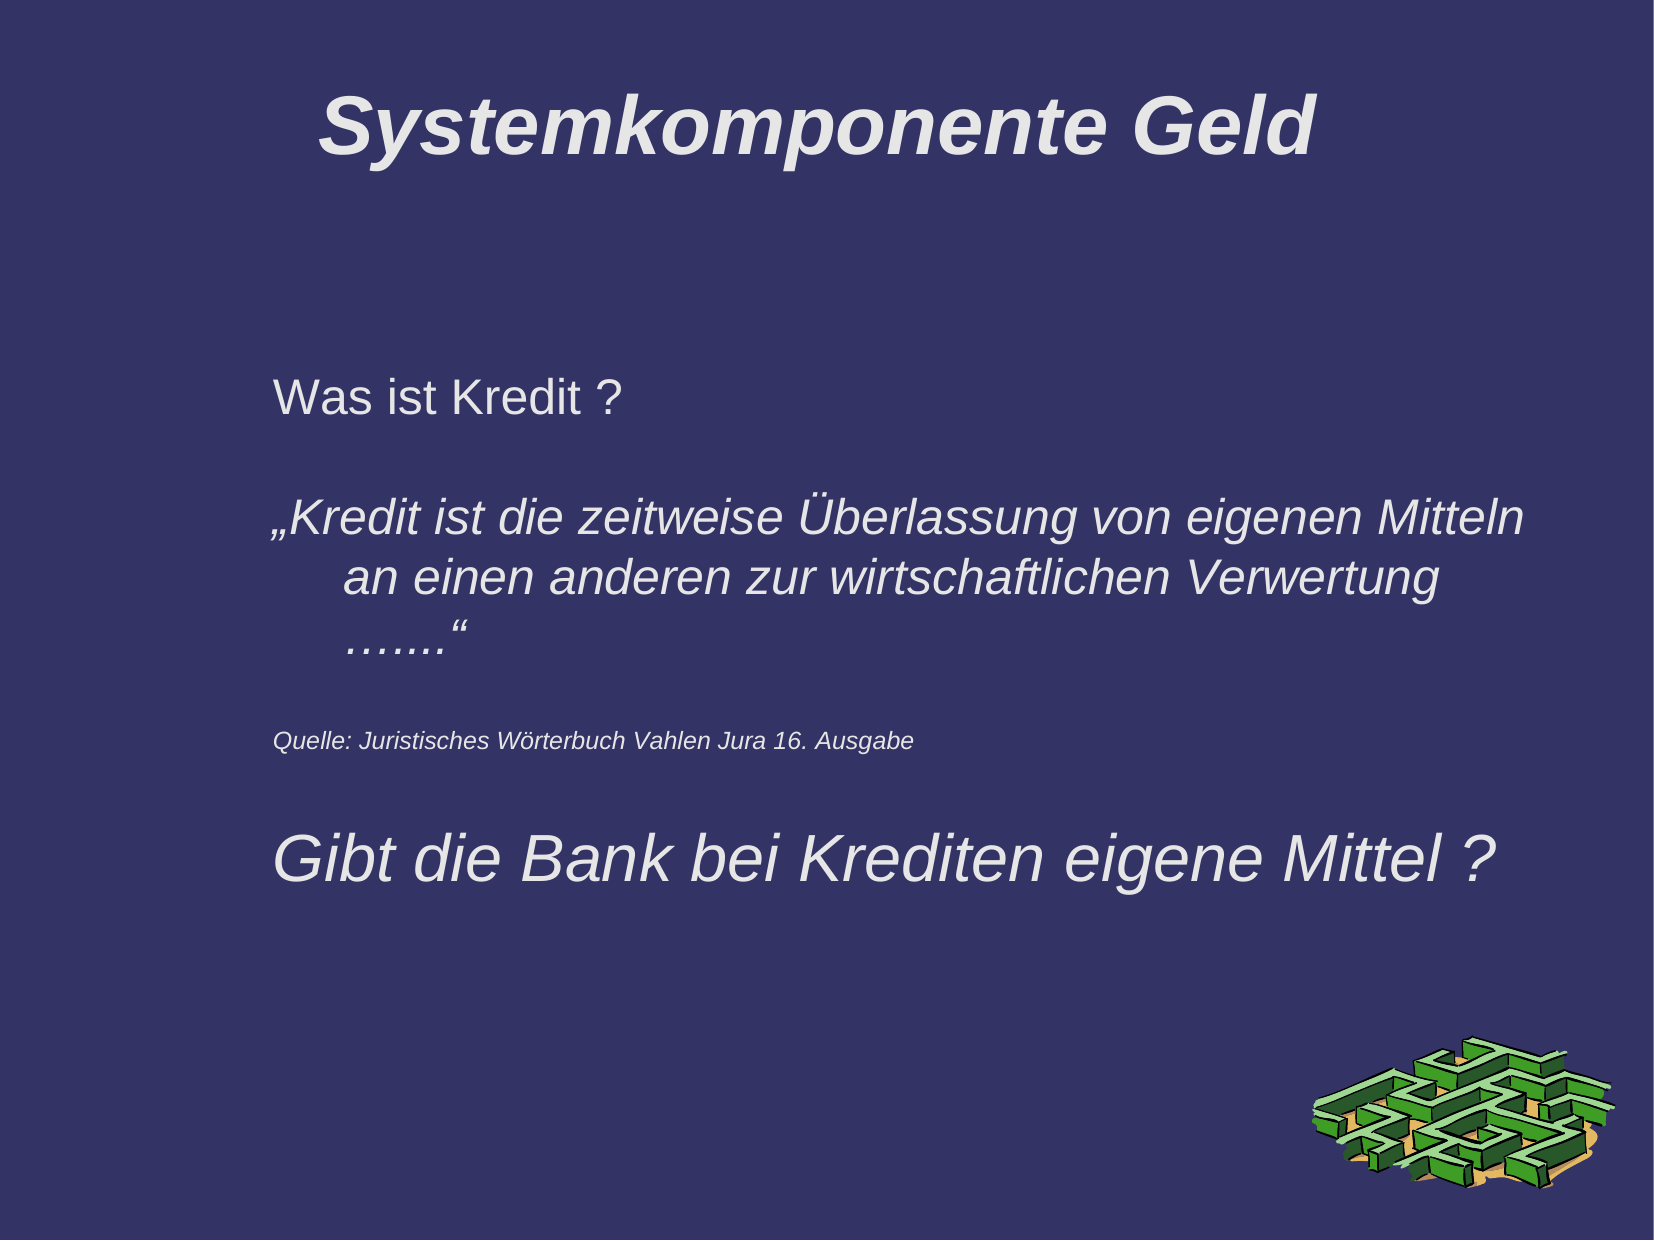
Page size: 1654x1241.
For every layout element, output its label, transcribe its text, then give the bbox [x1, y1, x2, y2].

title Systemkomponente Geld [111, 17, 1524, 225]
list Was ist Kredit ? „Kredit ist die zeitweise Überlassung von eigenen Mitteln an einen anderen zur wirtschaftlichen Verwertung …....“ Quelle: Juristisches Wörterbuch Vahlen Jura 16. Ausgabe Gibt die Bank bei Krediten eigene Mittel ? [178, 364, 1570, 1147]
